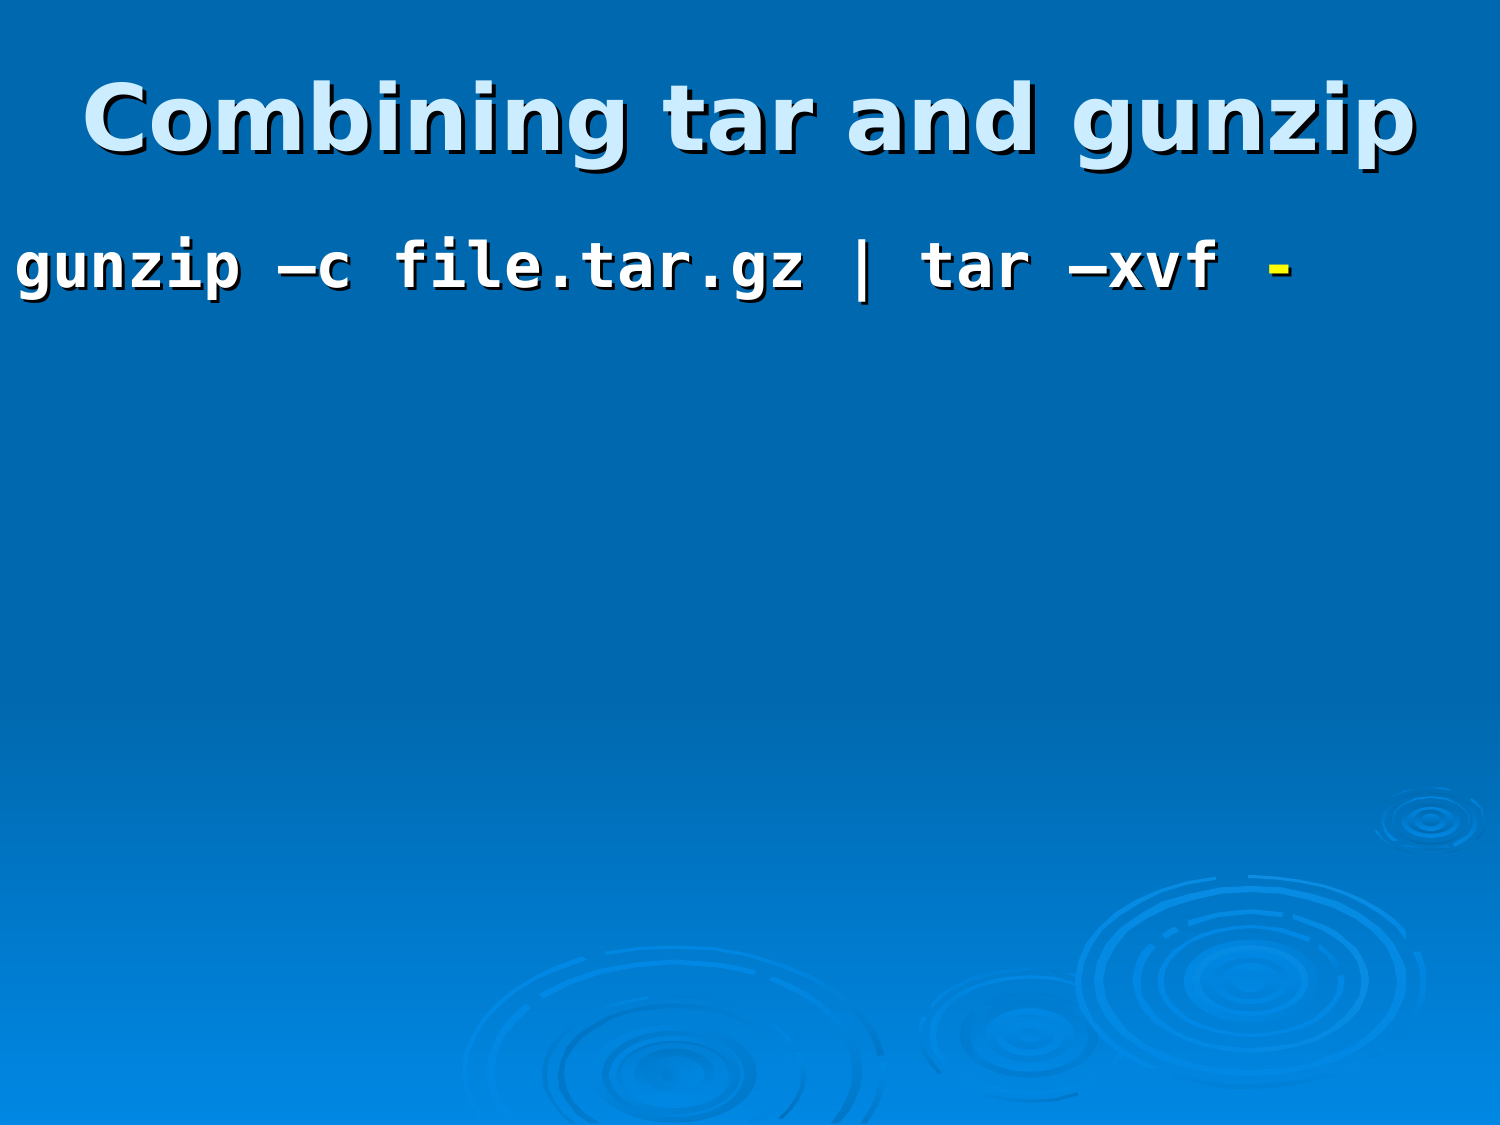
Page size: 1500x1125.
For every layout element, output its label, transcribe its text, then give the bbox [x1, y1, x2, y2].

title Combining tar and gunzip [37, 45, 1463, 196]
list gunzip –c file.tar.gz | tar –xvf - [0, 224, 1475, 1076]
